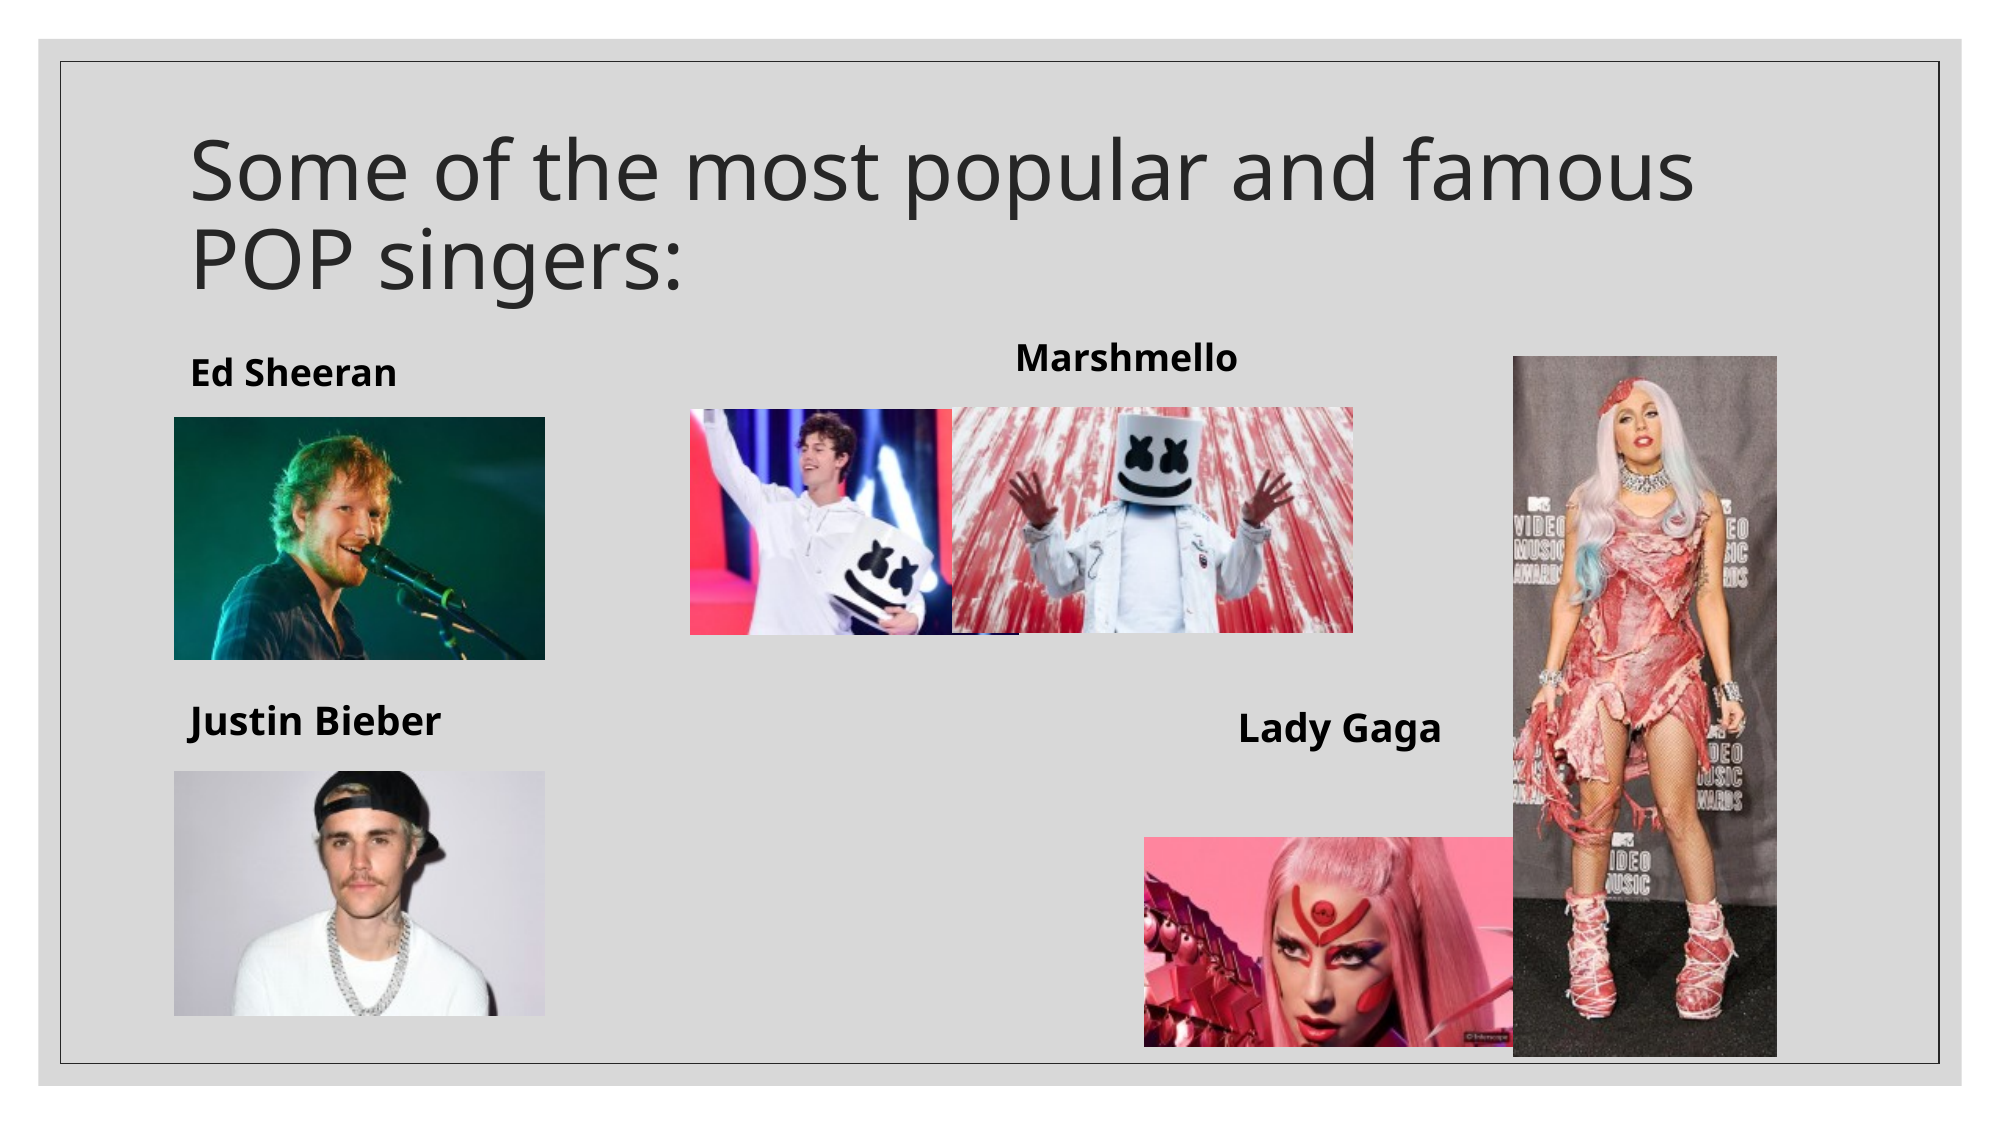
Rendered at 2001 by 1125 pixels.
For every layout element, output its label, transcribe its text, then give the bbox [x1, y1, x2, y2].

picture [234, 655, 242, 660]
text_box Justin Bieber [175, 684, 457, 751]
picture [174, 417, 545, 660]
picture [690, 407, 1353, 635]
list Marshmello [999, 330, 1765, 389]
picture [1144, 356, 1777, 1057]
list Ed Sheeran [174, 337, 940, 411]
text_box Lady Gaga [1223, 691, 1458, 758]
title Some of the most popular and famous POP singers: [174, 105, 1825, 331]
picture [253, 625, 259, 632]
picture [239, 632, 245, 639]
picture [174, 771, 545, 1016]
